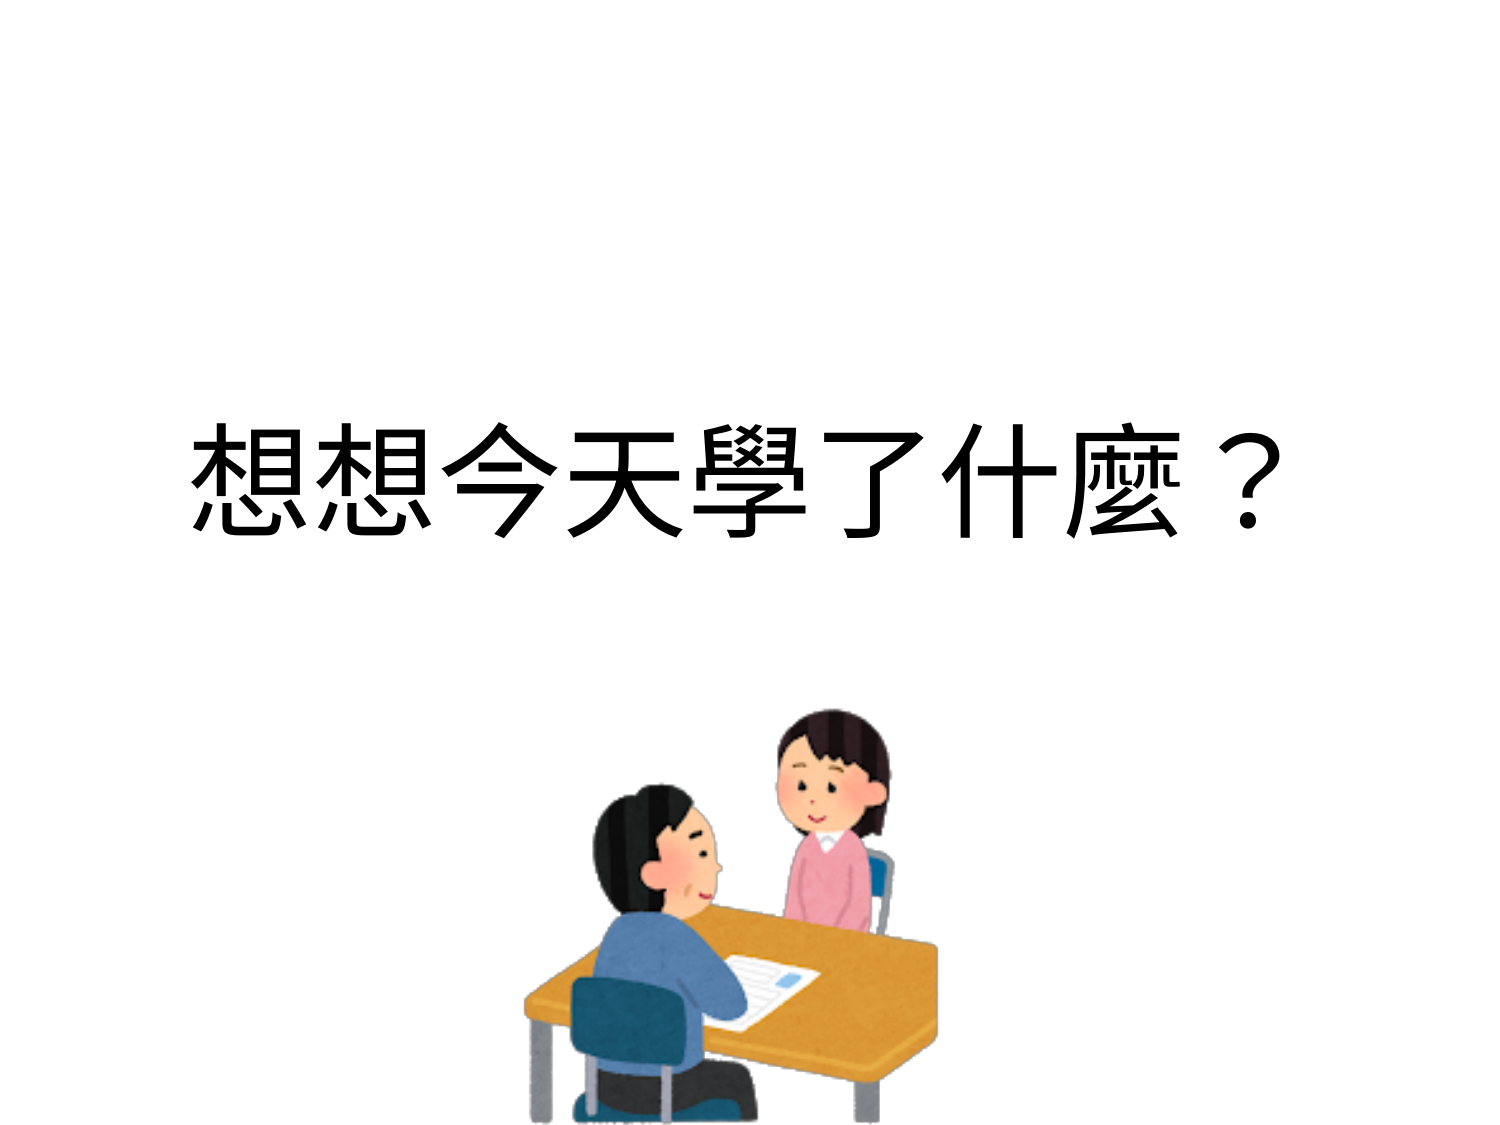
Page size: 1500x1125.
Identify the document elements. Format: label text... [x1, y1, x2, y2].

title 想想今天學了什麼？ [136, 267, 1363, 562]
picture [505, 687, 961, 1125]
